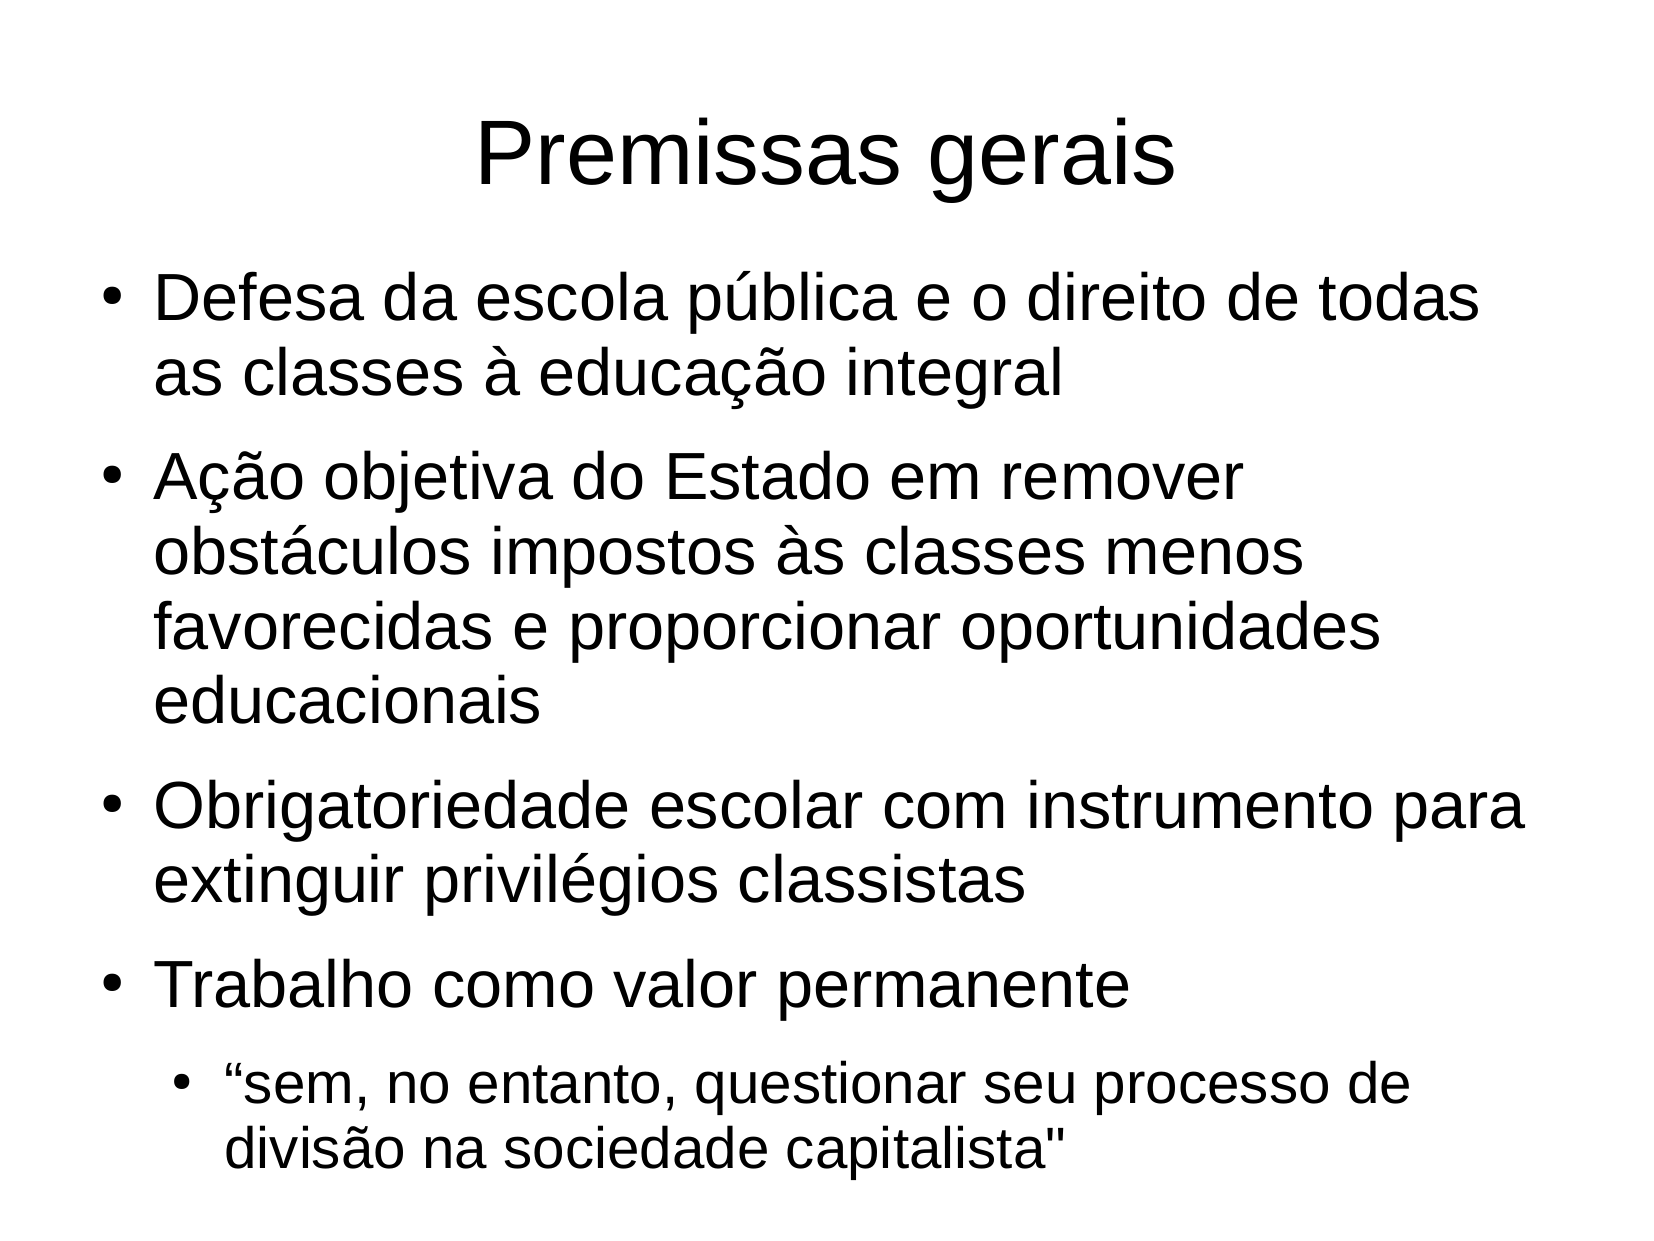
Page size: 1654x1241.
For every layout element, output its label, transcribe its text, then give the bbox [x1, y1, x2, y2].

list Defesa da escola pública e o direito de todas as classes à educação integral Ação objetiva do Estado em remover obstáculos impostos às classes menos favorecidas e proporcionar oportunidades educacionais Obrigatoriedade escolar com instrumento para extinguir privilégios classistas Trabalho como valor permanente “sem, no entanto, questionar seu processo de divisão na sociedade capitalista" [82, 260, 1571, 1182]
title Premissas gerais [82, 49, 1571, 257]
